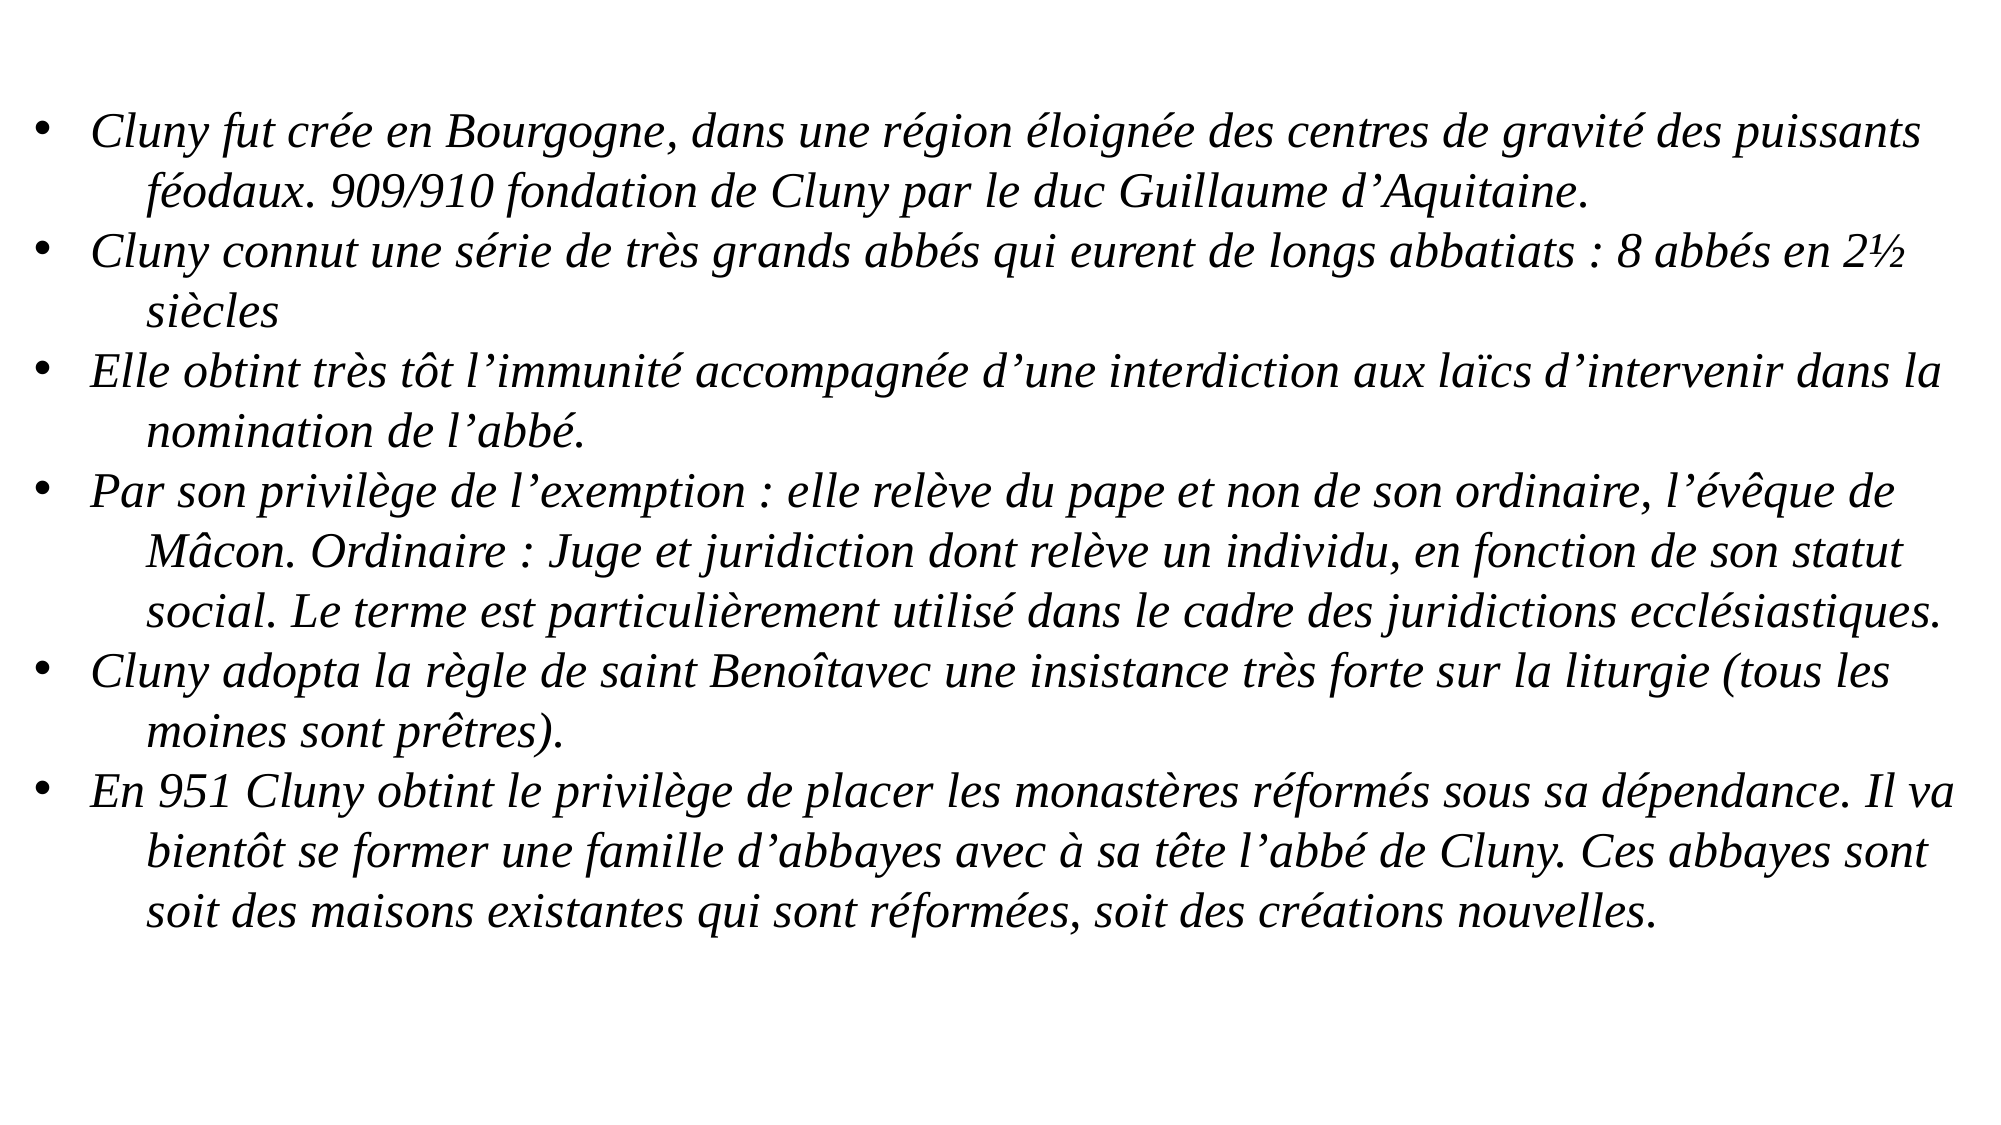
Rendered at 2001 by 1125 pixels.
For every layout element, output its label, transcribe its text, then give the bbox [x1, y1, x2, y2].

text_box Cluny fut crée en Bourgogne, dans une région éloignée des centres de gravité des puissants féodaux. 909/910 fondation de Cluny par le duc Guillaume d’Aquitaine. Cluny connut une série de très grands abbés qui eurent de longs abbatiats : 8 abbés en 2½ siècles Elle obtint très tôt l’immunité accompagnée d’une interdiction aux laïcs d’intervenir dans la nomination de l’abbé. Par son privilège de l’exemption : elle relève du pape et non de son ordinaire, l’évêque de Mâcon. Ordinaire : Juge et juridiction dont relève un individu, en fonction de son statut social. Le terme est particulièrement utilisé dans le cadre des juridictions ecclésiastiques. Cluny adopta la règle de saint Benoîtavec une insistance très forte sur la liturgie (tous les moines sont prêtres). En 951 Cluny obtint le privilège de placer les monastères réformés sous sa dépendance. Il va bientôt se former une famille d’abbayes avec à sa tête l’abbé de Cluny. Ces abbayes sont soit des maisons existantes qui sont réformées, soit des créations nouvelles. [19, 90, 1982, 954]
